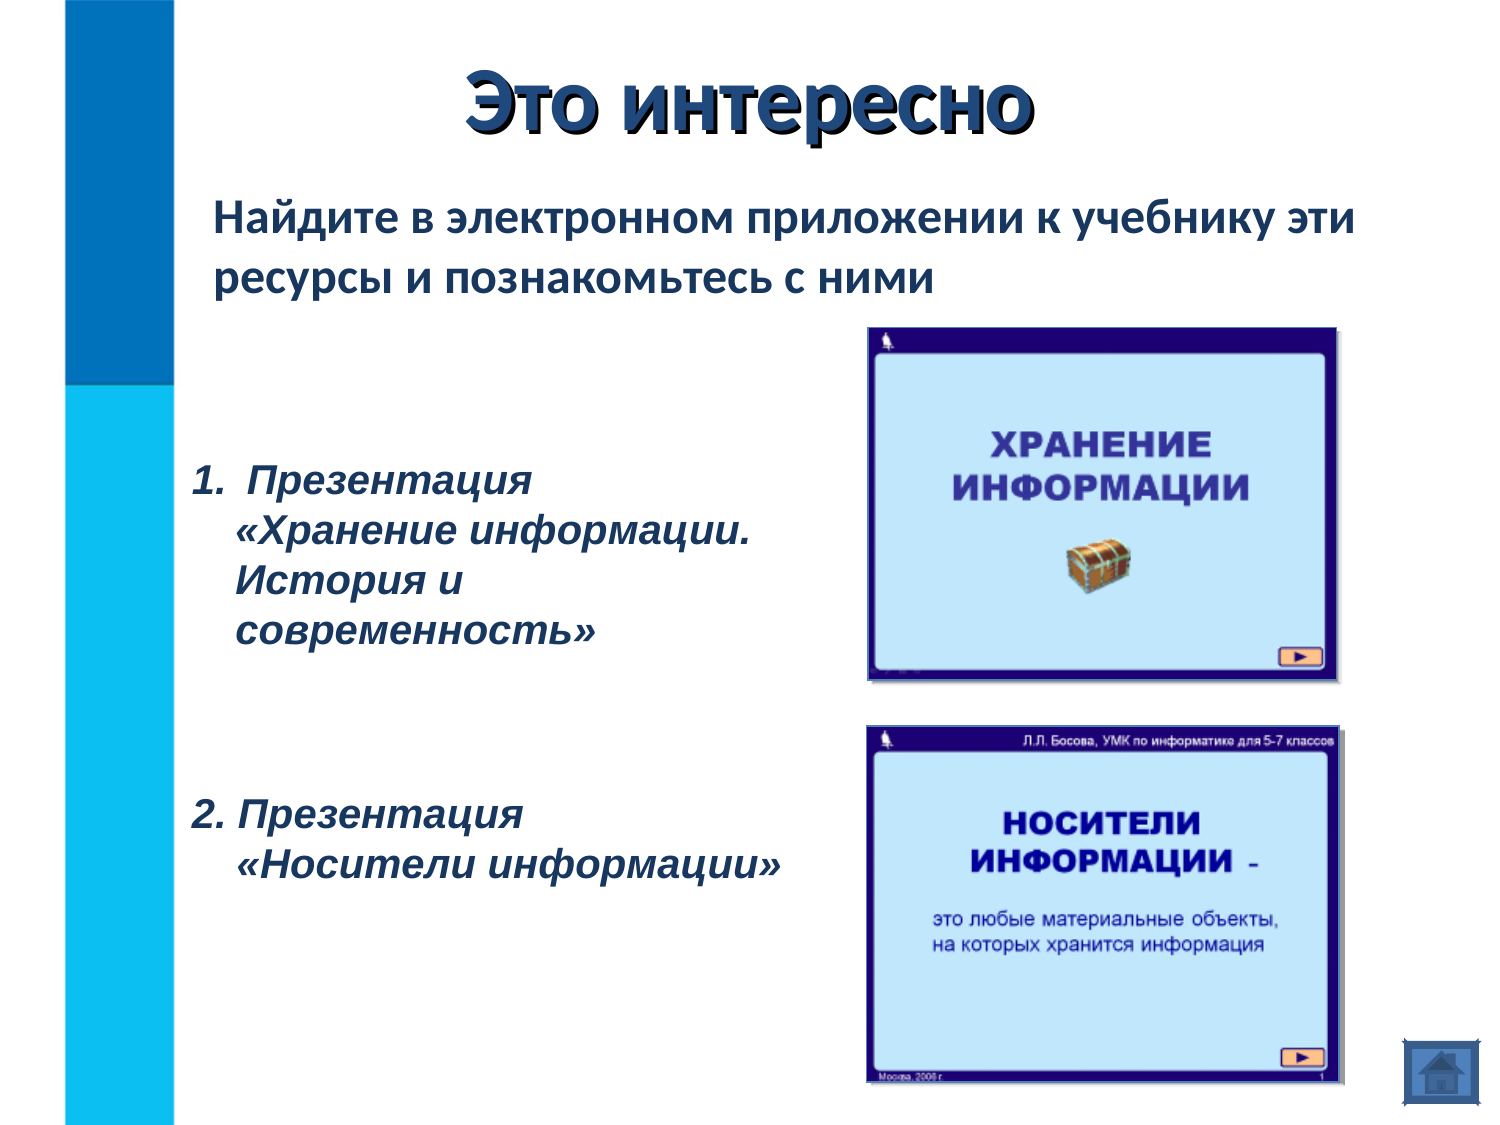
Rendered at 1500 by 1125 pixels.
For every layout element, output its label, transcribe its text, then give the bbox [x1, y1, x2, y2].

text_box [1407, 1042, 1477, 1102]
text_box 2. Презентация «Носители информации» [177, 779, 856, 946]
title Это интересно [75, 0, 1426, 188]
picture [0, 0, 1500, 1125]
text_box Презентация «Хранение информации. История и современность» [177, 445, 809, 711]
text_box Найдите в электронном приложении к учебнику эти ресурсы и познакомьтесь с ними [199, 175, 1454, 312]
